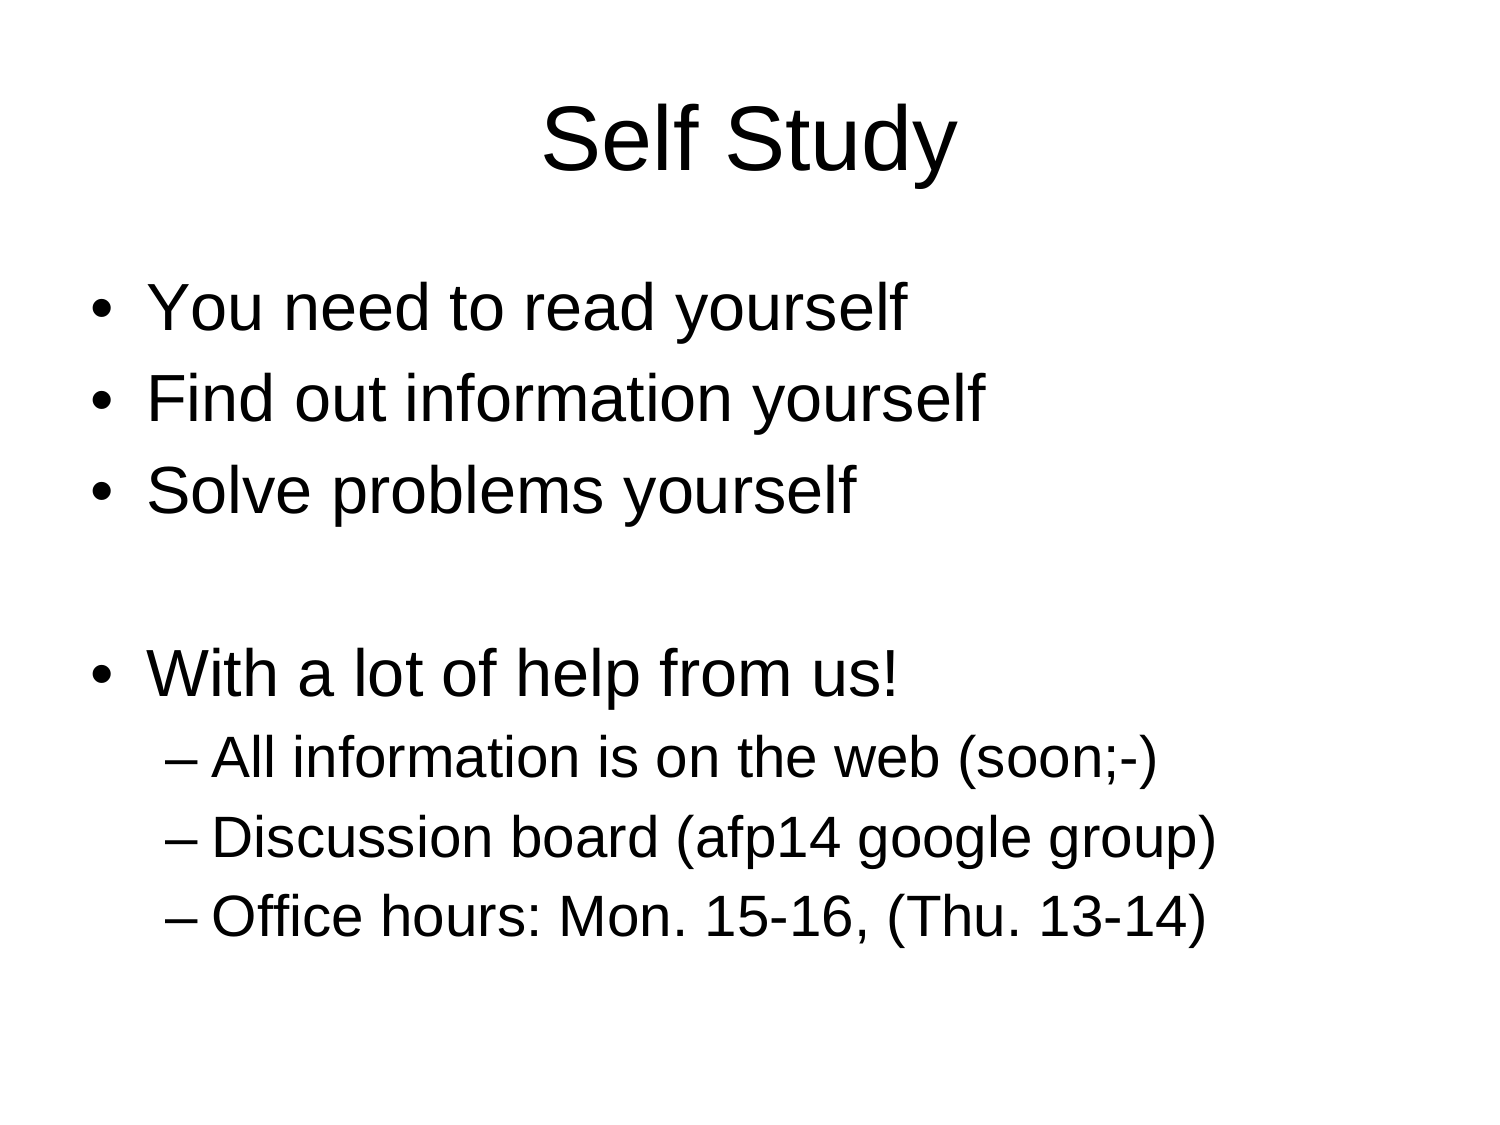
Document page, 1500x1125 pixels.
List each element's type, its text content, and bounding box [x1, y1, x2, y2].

list You need to read yourself Find out information yourself Solve problems yourself With a lot of help from us! All information is on the web (soon;-) Discussion board (afp14 google group) Office hours: Mon. 15-16, (Thu. 13-14) [75, 262, 1426, 1049]
title Self Study [75, 45, 1426, 233]
